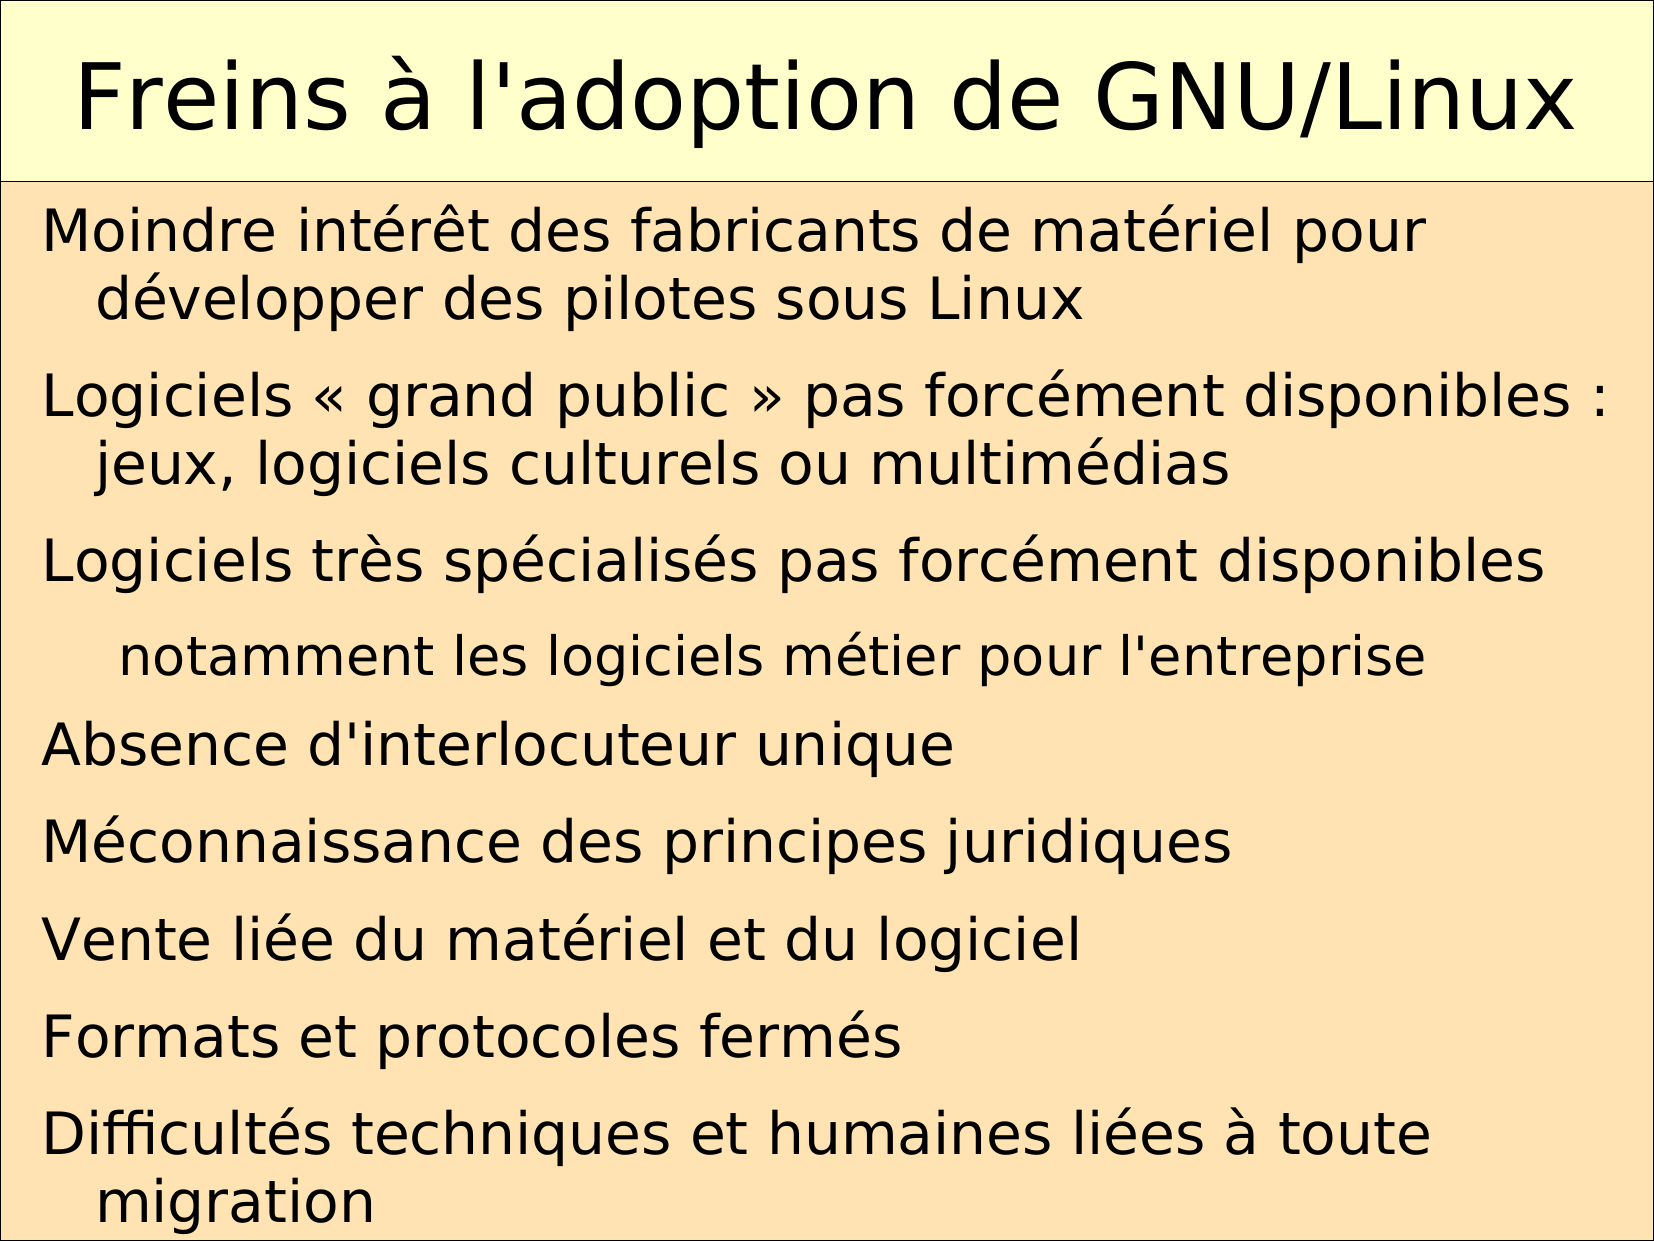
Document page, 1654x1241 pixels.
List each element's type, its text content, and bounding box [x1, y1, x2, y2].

title Freins à l'adoption de GNU/Linux [0, 43, 1654, 151]
list Moindre intérêt des fabricants de matériel pour développer des pilotes sous Linux Logiciels « grand public » pas forcément disponibles : jeux, logiciels culturels ou multimédias Logiciels très spécialisés pas forcément disponibles notamment les logiciels métier pour l'entreprise Absence d'interlocuteur unique Méconnaissance des principes juridiques Vente liée du matériel et du logiciel Formats et protocoles fermés Difficultés techniques et humaines liées à toute migration [24, 197, 1619, 1237]
